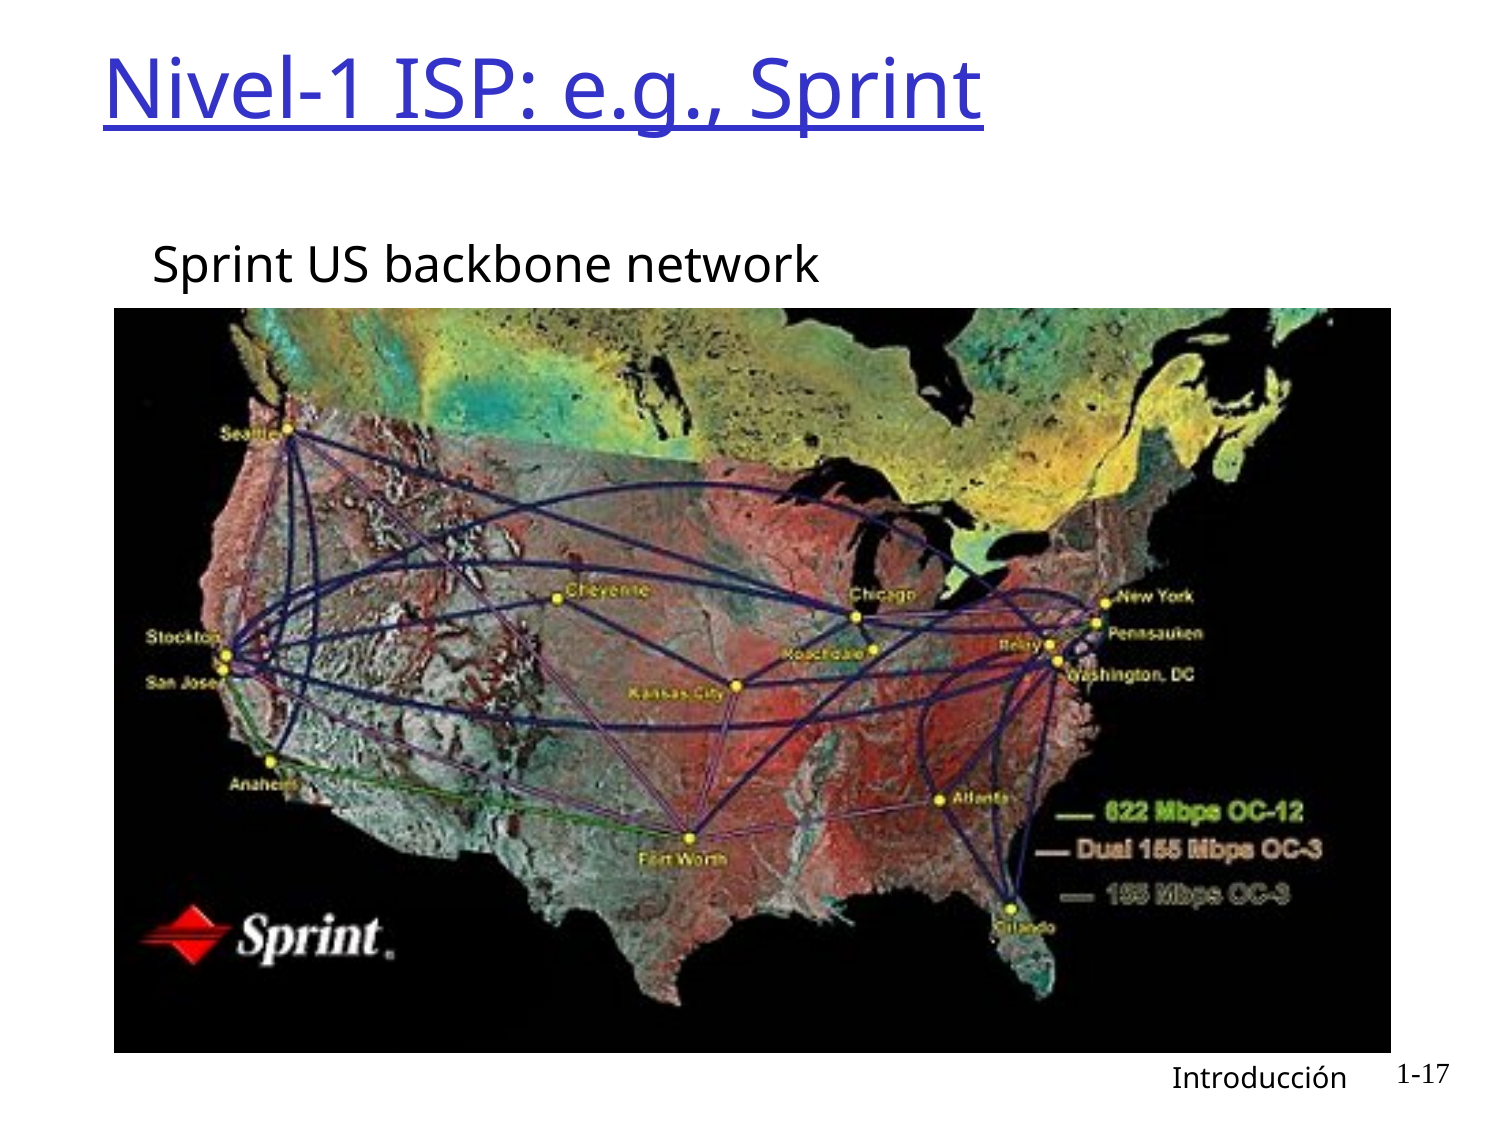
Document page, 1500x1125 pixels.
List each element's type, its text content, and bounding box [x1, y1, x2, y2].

text_box Sprint US backbone network [137, 224, 836, 300]
title Nivel-1 ISP: e.g., Sprint [87, 16, 1463, 158]
picture [114, 308, 1391, 1053]
